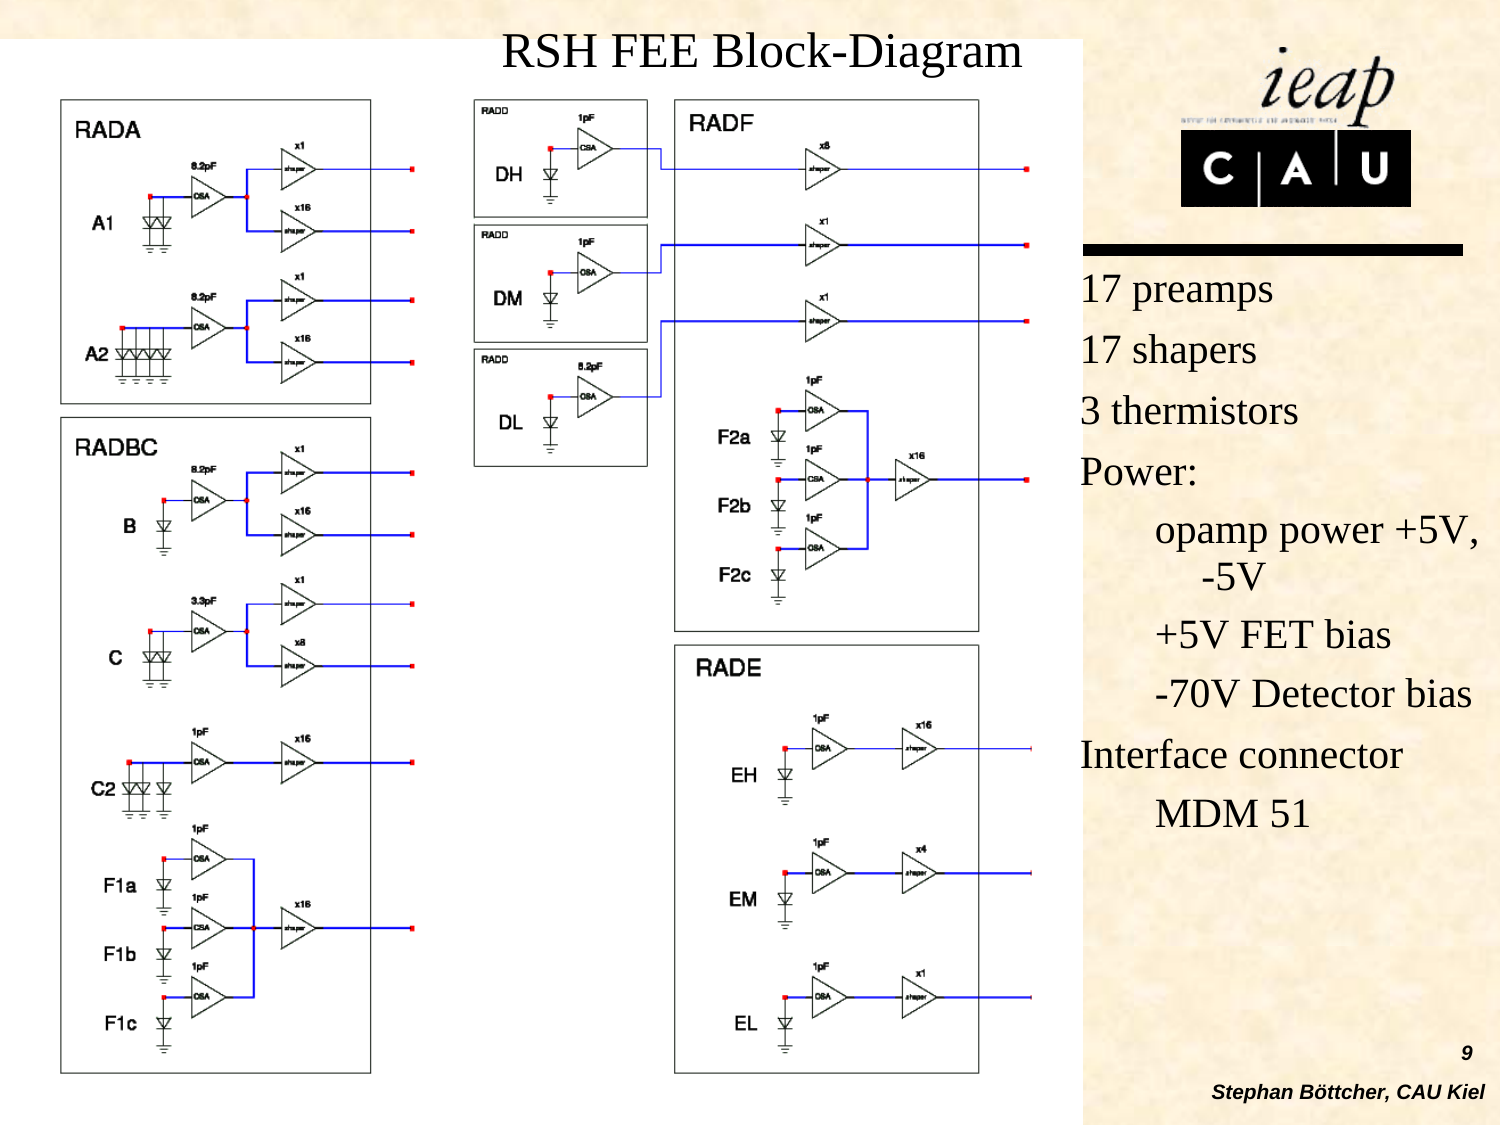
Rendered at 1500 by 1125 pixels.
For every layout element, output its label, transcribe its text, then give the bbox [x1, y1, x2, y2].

title RSH FEE Block-Diagram [299, 8, 1225, 205]
picture [0, 0, 1500, 1125]
list 17 preamps 17 shapers 3 thermistors Power: opamp power +5V, -5V +5V FET bias -70V Detector bias Interface connector MDM 51 [1079, 265, 1500, 1009]
